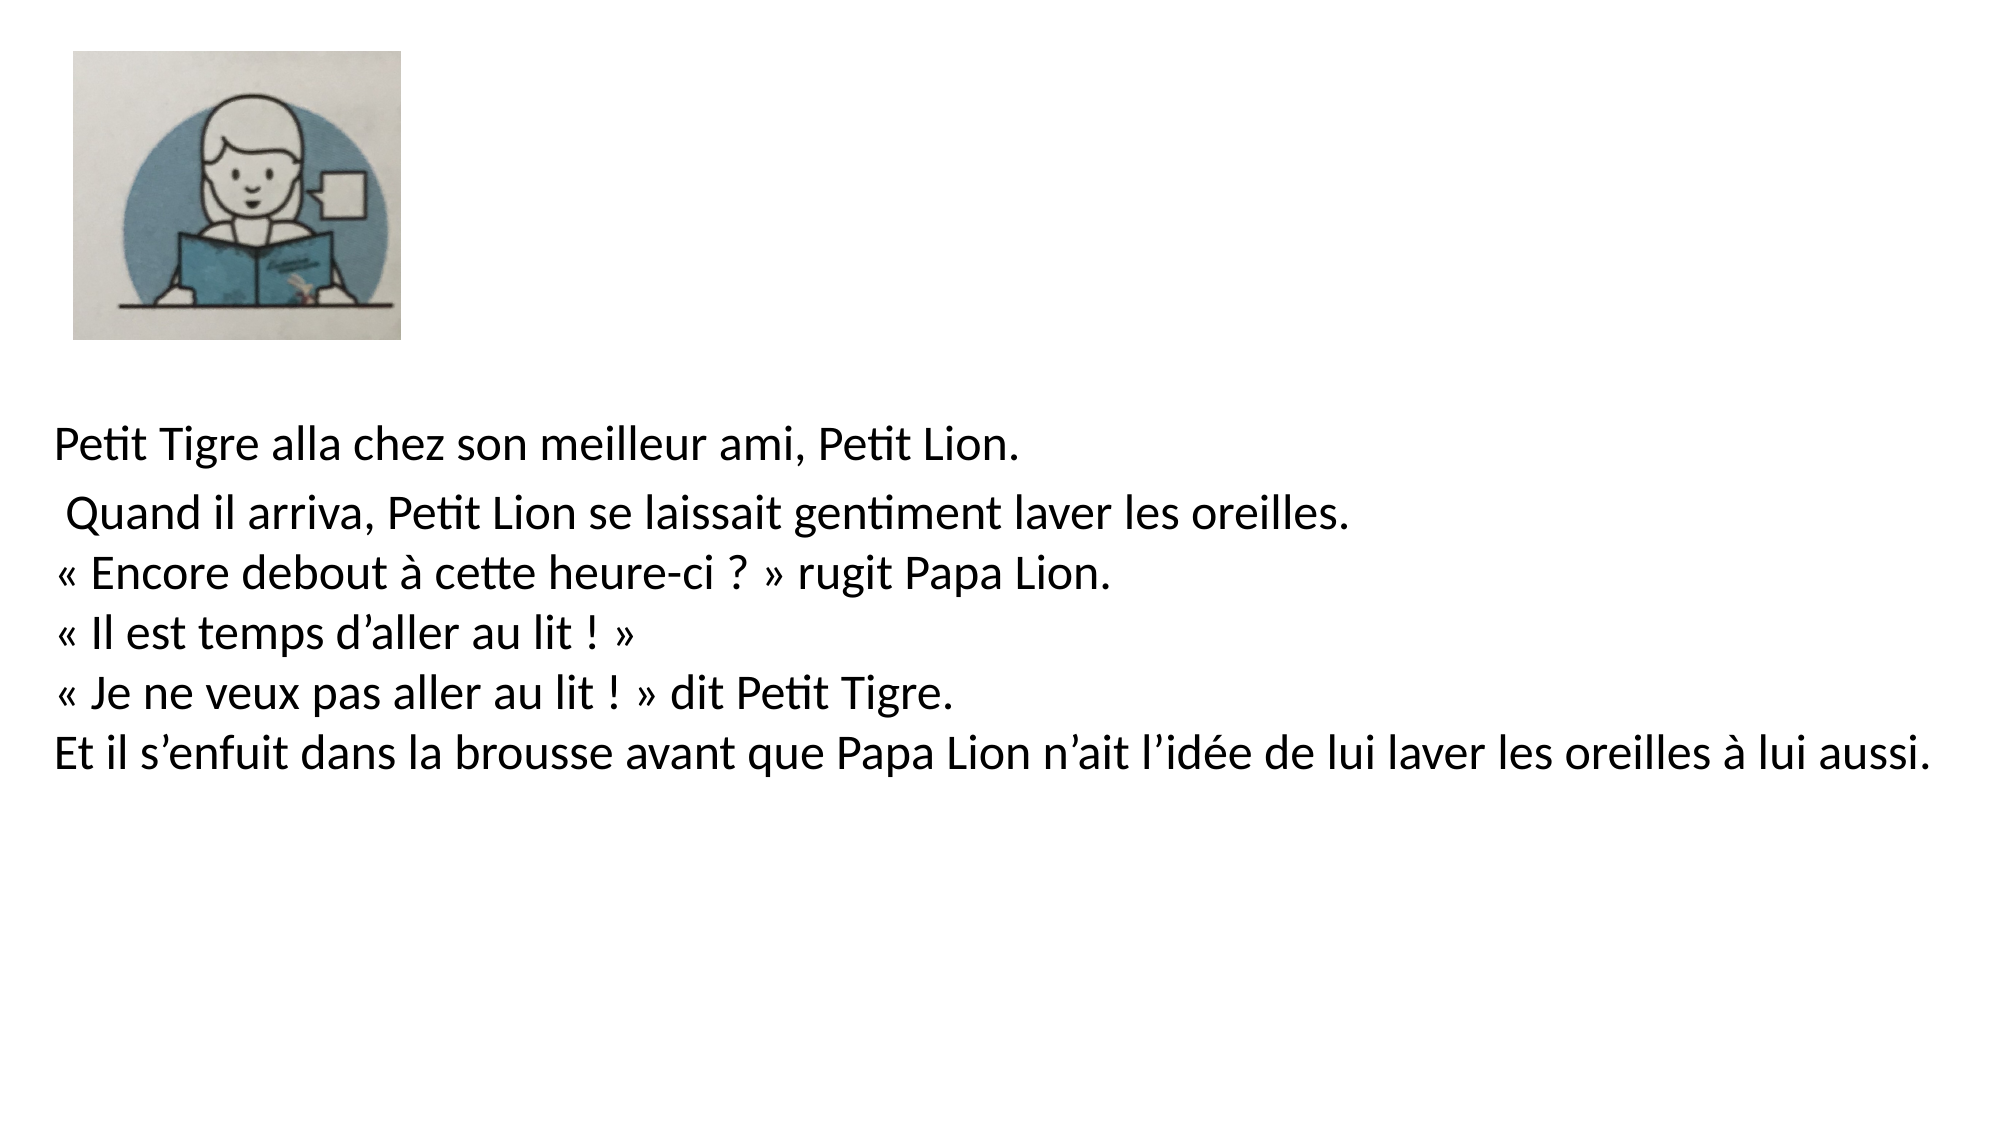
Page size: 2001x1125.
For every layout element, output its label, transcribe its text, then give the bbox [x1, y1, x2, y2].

picture [73, 51, 401, 340]
text_box Petit Tigre alla chez son meilleur ami, Petit Lion. Quand il arriva, Petit Lion se laissait gentiment laver les oreilles. « Encore debout à cette heure-ci ? » rugit Papa Lion. « Il est temps d’aller au lit ! » « Je ne veux pas aller au lit ! » dit Petit Tigre. Et il s’enfuit dans la brousse avant que Papa Lion n’ait l’idée de lui laver les oreilles à lui aussi. [39, 394, 1950, 788]
